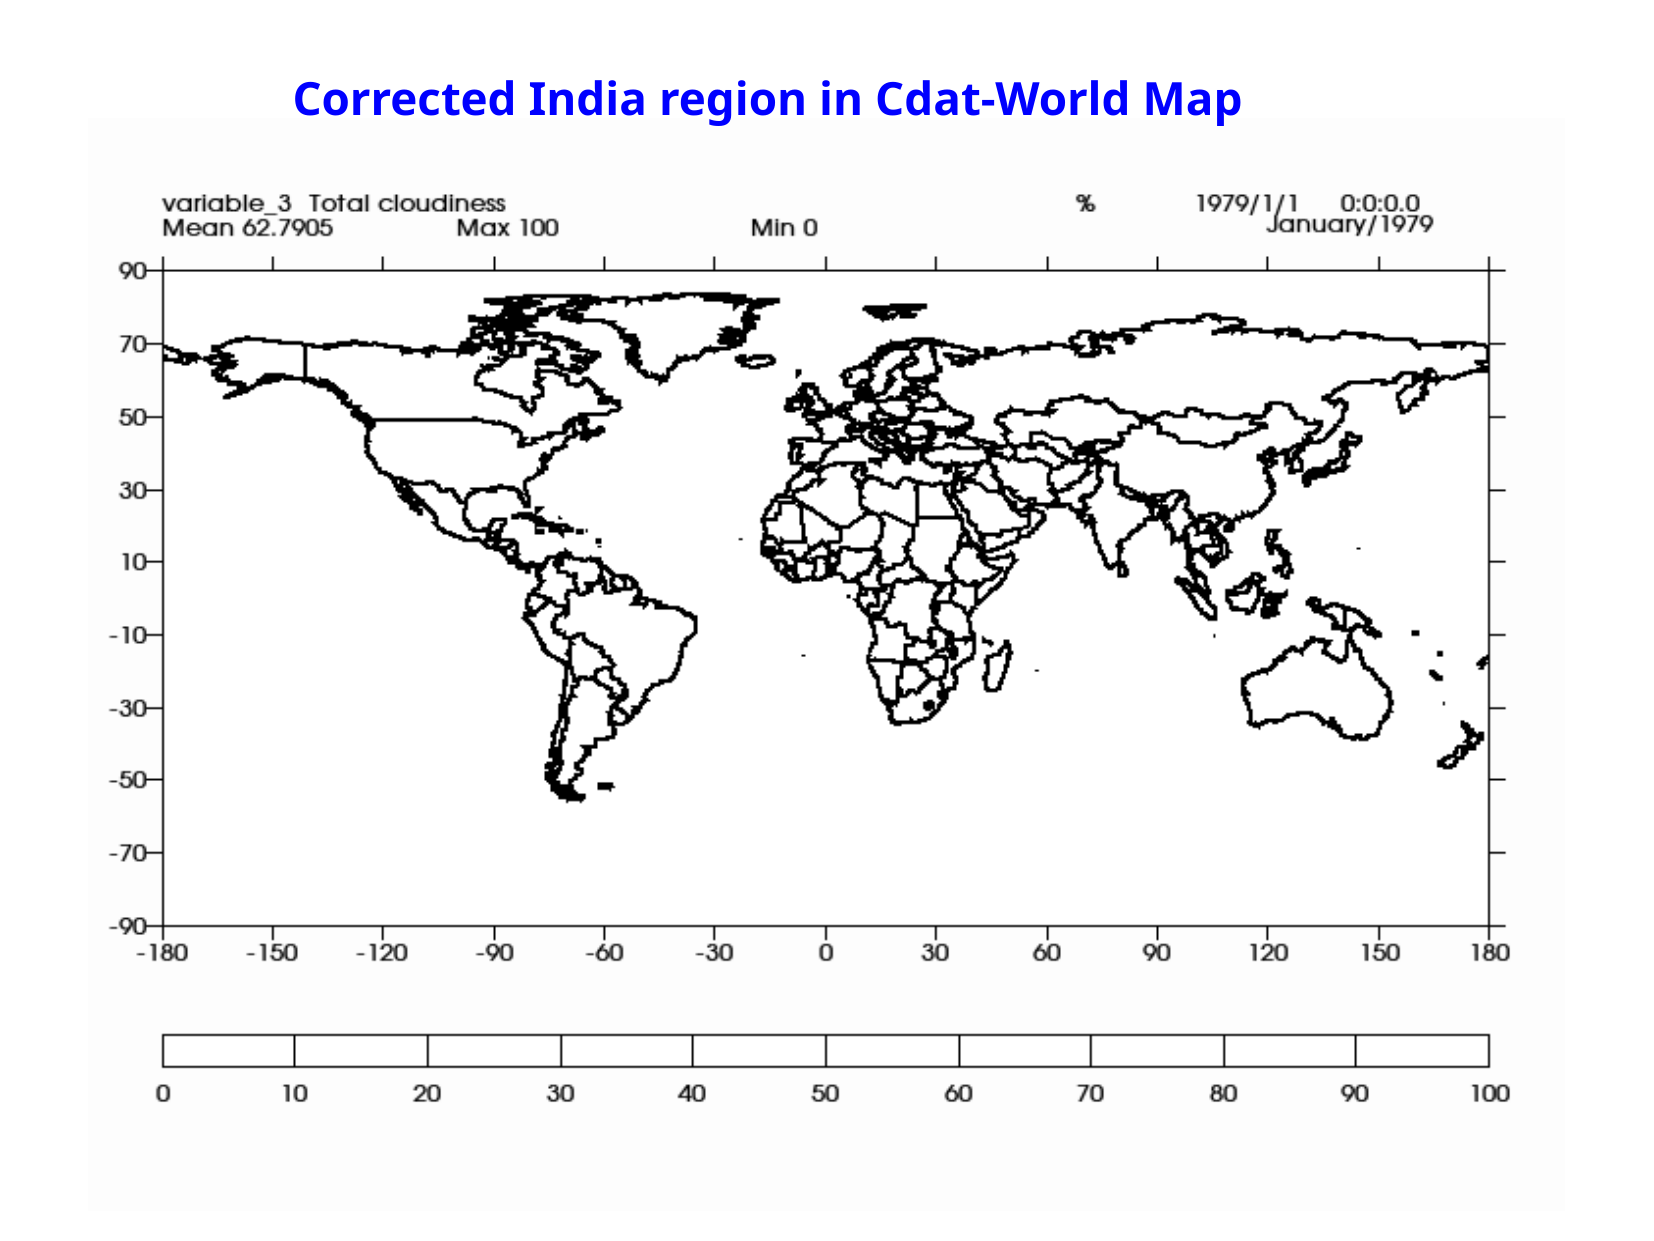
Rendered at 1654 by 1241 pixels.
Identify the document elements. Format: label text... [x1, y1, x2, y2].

picture [88, 118, 1565, 1211]
text_box Corrected India region in Cdat-World Map [265, 59, 1536, 138]
